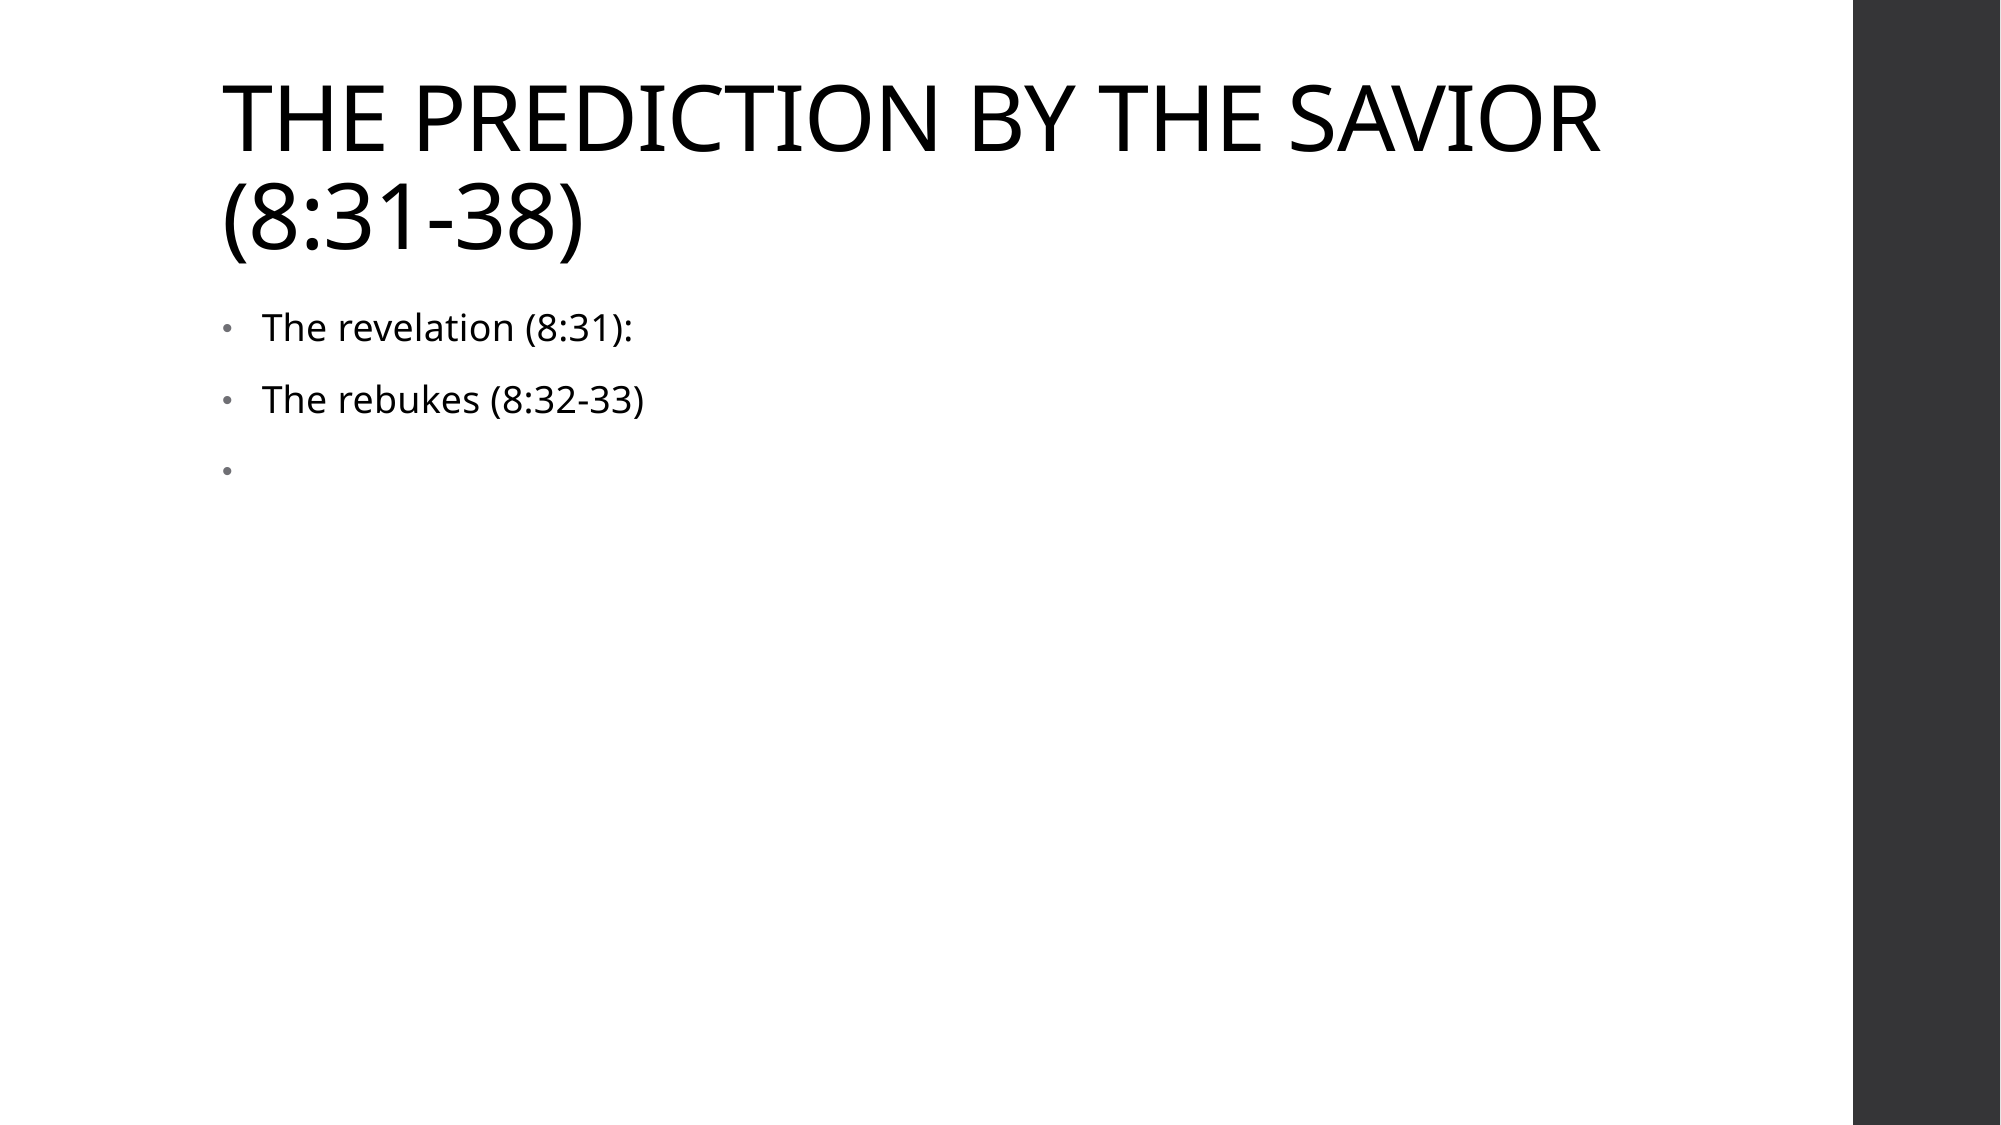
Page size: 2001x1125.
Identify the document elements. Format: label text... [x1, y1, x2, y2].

title THE PREDICTION BY THE SAVIOR (8:31-38) [206, 60, 1797, 278]
list The revelation (8:31): The rebukes (8:32-33) [206, 299, 1617, 1014]
